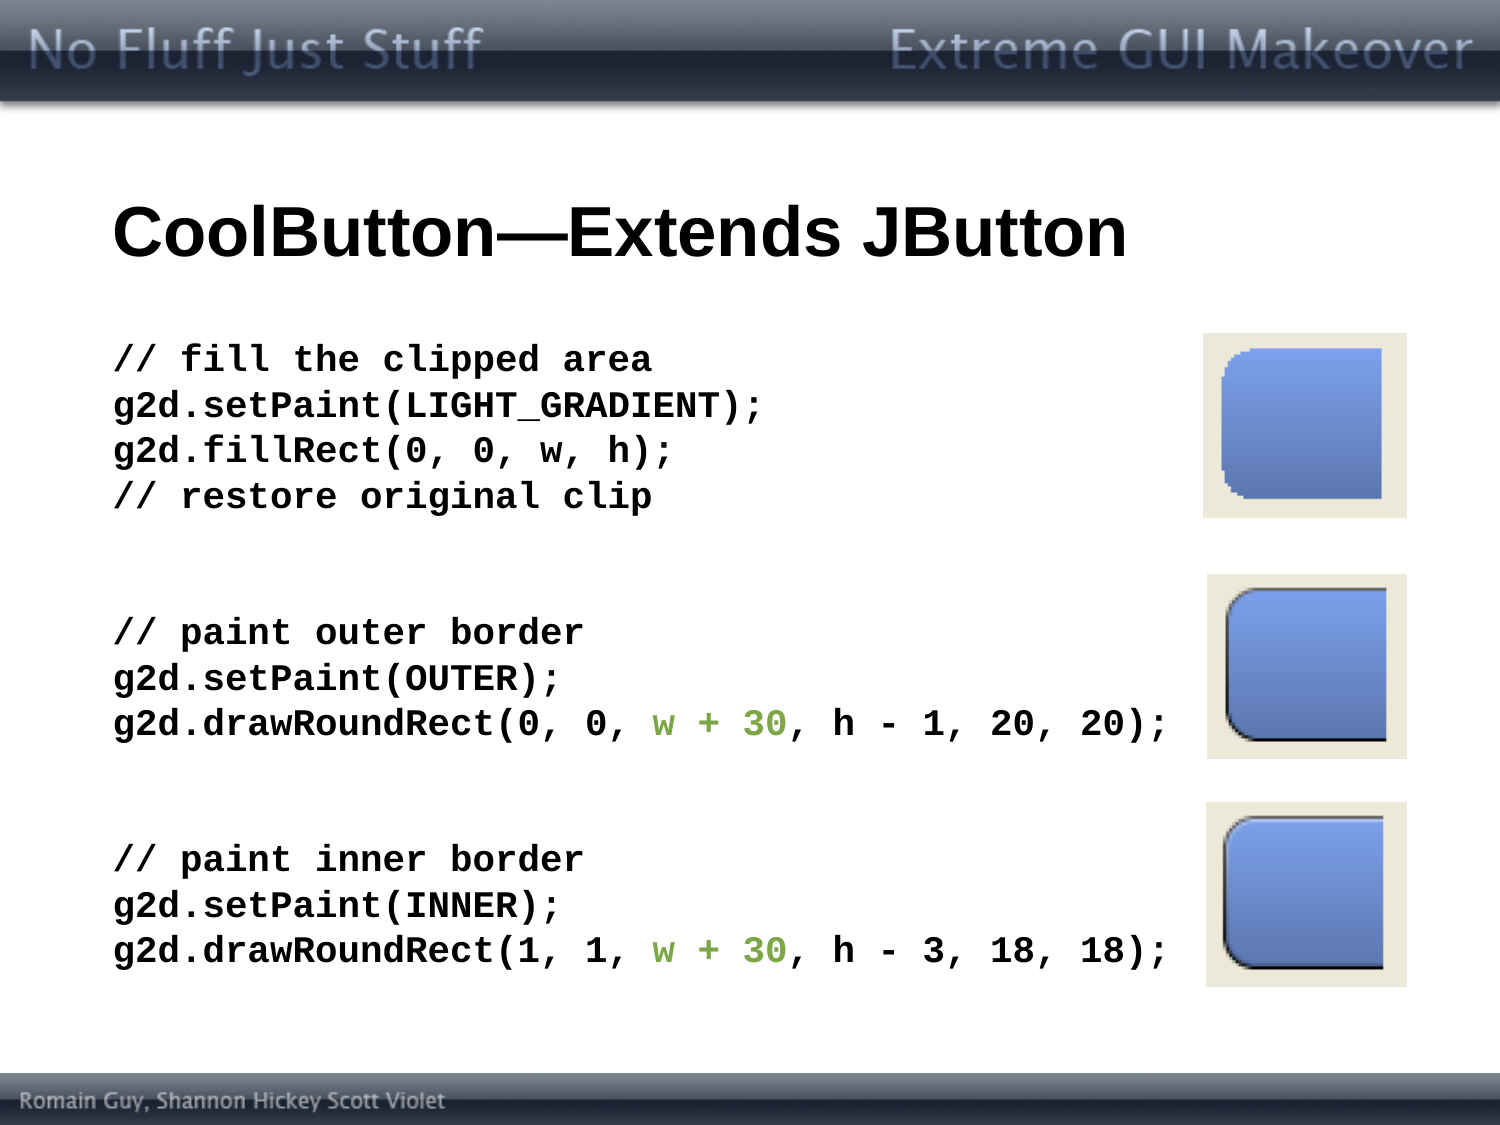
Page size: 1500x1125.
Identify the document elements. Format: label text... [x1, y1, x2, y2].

title CoolButton—Extends JButton [112, 119, 1417, 271]
picture [1203, 333, 1407, 519]
picture [0, 0, 1500, 114]
text_box // fill the clipped area g2d.setPaint(LIGHT_GRADIENT); g2d.fillRect(0, 0, w, h); // restore original clip // paint outer border g2d.setPaint(OUTER); g2d.drawRoundRect(0, 0, w + 30, h - 1, 20, 20); // paint inner border g2d.setPaint(INNER); g2d.drawRoundRect(1, 1, w + 30, h - 3, 18, 18); [112, 337, 1238, 1066]
picture [0, 1073, 1500, 1125]
picture [1207, 574, 1407, 759]
picture [1206, 802, 1407, 987]
